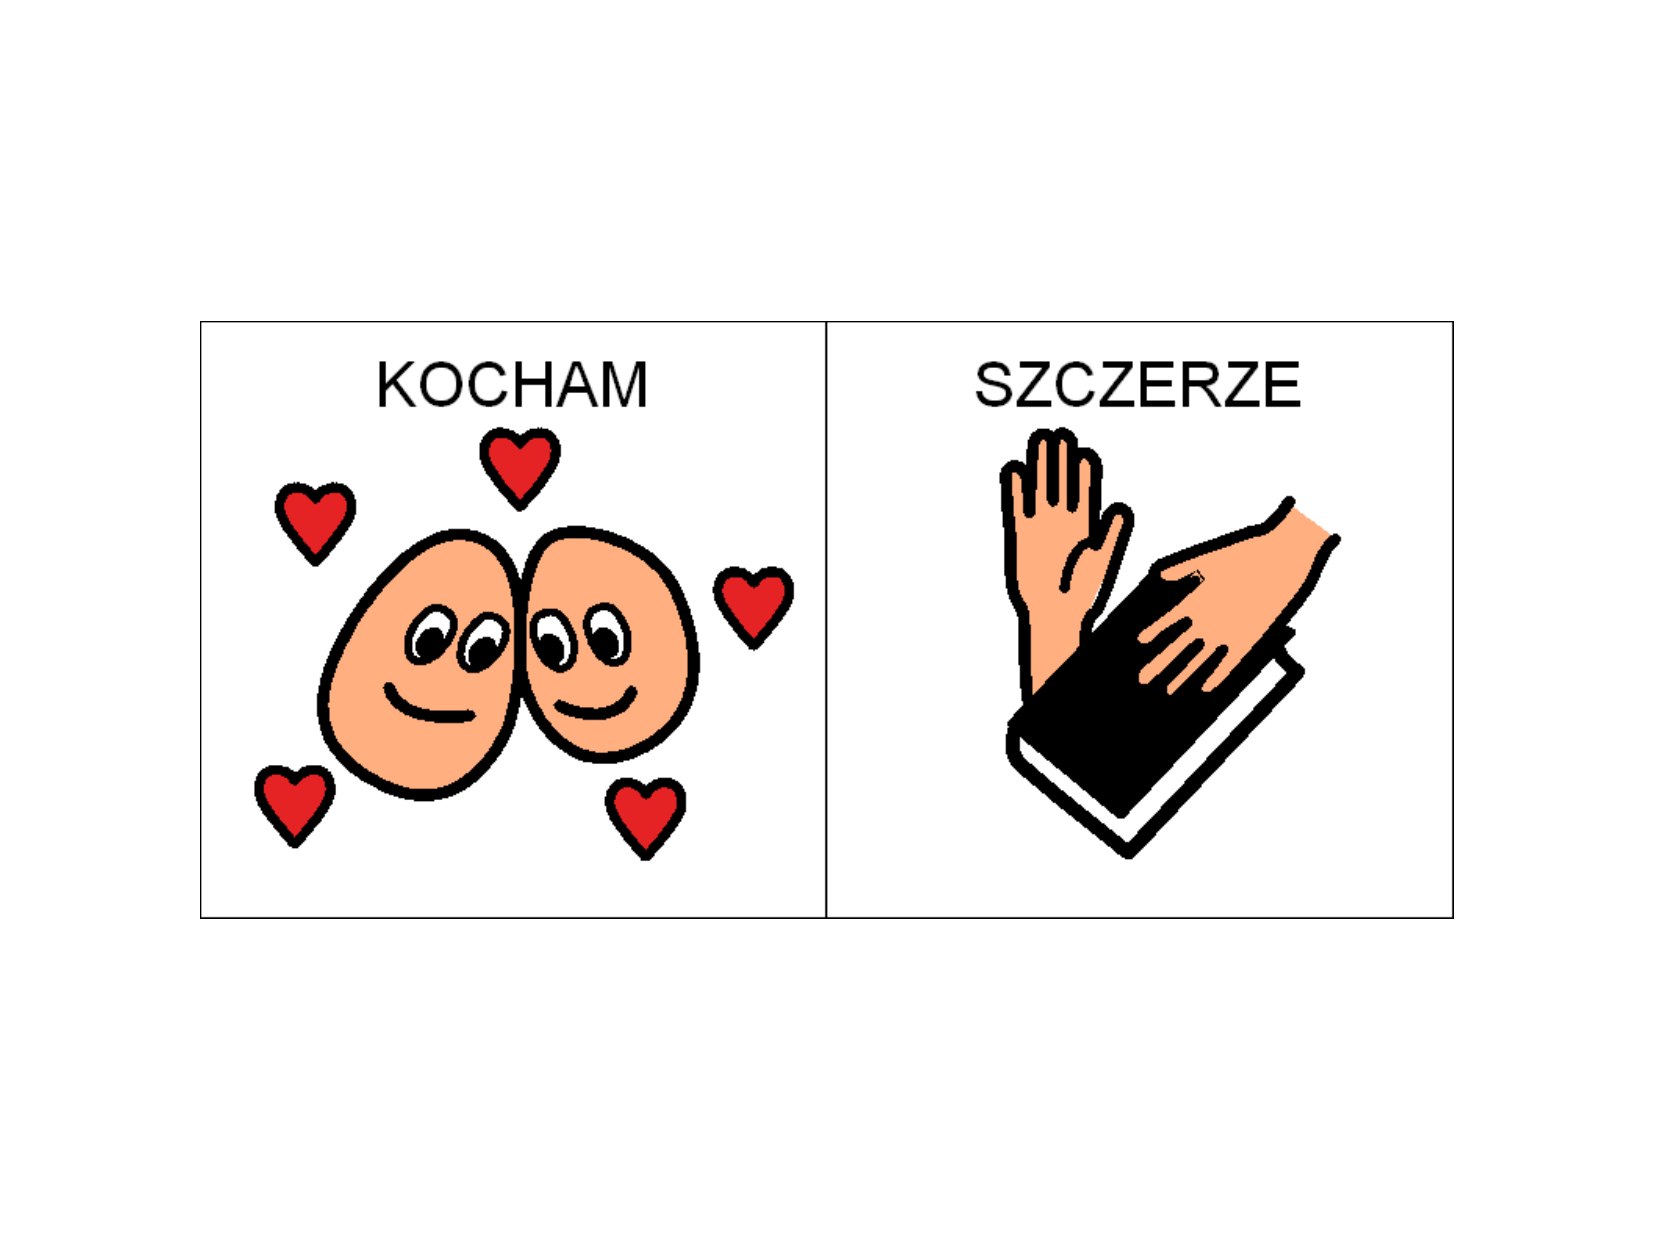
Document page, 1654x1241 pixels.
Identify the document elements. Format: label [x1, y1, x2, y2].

picture [200, 321, 1454, 919]
